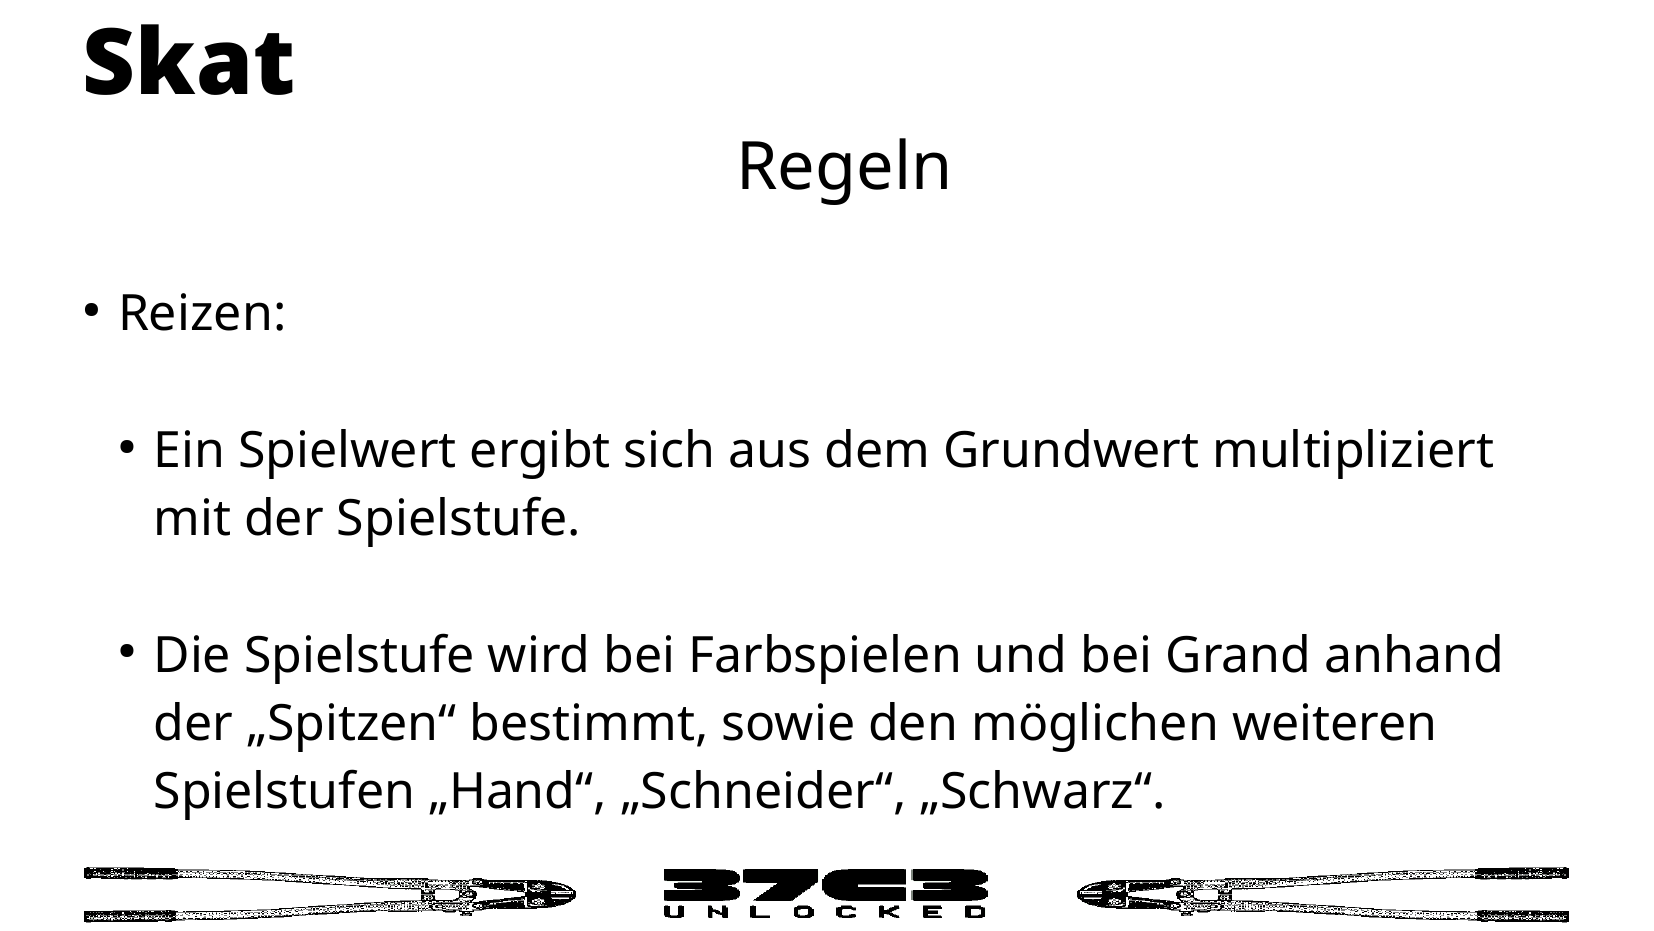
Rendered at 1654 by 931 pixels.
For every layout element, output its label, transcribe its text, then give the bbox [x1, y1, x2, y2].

title Skat [82, 0, 1571, 118]
picture [0, 856, 1654, 931]
subtitle Regeln Reizen: Ein Spielwert ergibt sich aus dem Grundwert multipliziert mit der Spielstufe. Die Spielstufe wird bei Farbspielen und bei Grand anhand der „Spitzen“ bestimmt, sowie den möglichen weiteren Spielstufen „Hand“, „Schneider“, „Schwarz“. [82, 118, 1571, 827]
